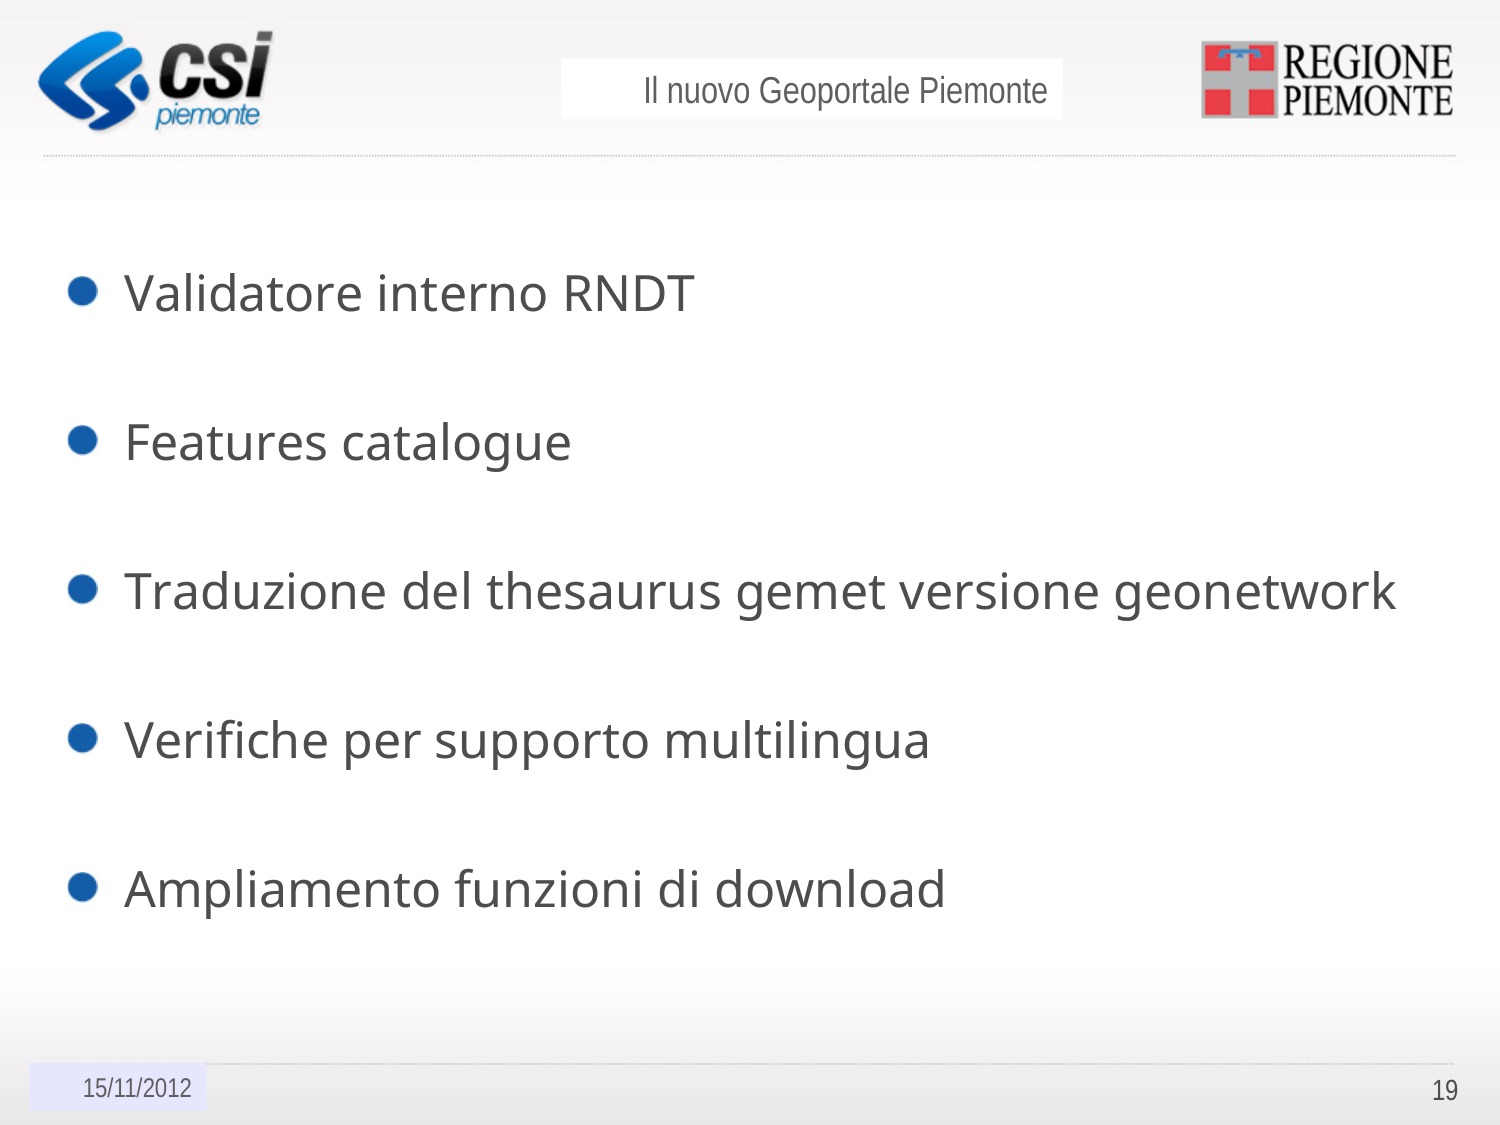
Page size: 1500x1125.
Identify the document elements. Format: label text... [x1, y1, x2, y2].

picture [0, 0, 1500, 1125]
list Validatore interno RNDT Features catalogue Traduzione del thesaurus gemet versione geonetwork Verifiche per supporto multilingua Ampliamento funzioni di download [53, 253, 1447, 1034]
text_box 15/11/2012 [29, 1063, 207, 1111]
text_box Il nuovo Geoportale Piemonte [561, 59, 1063, 119]
